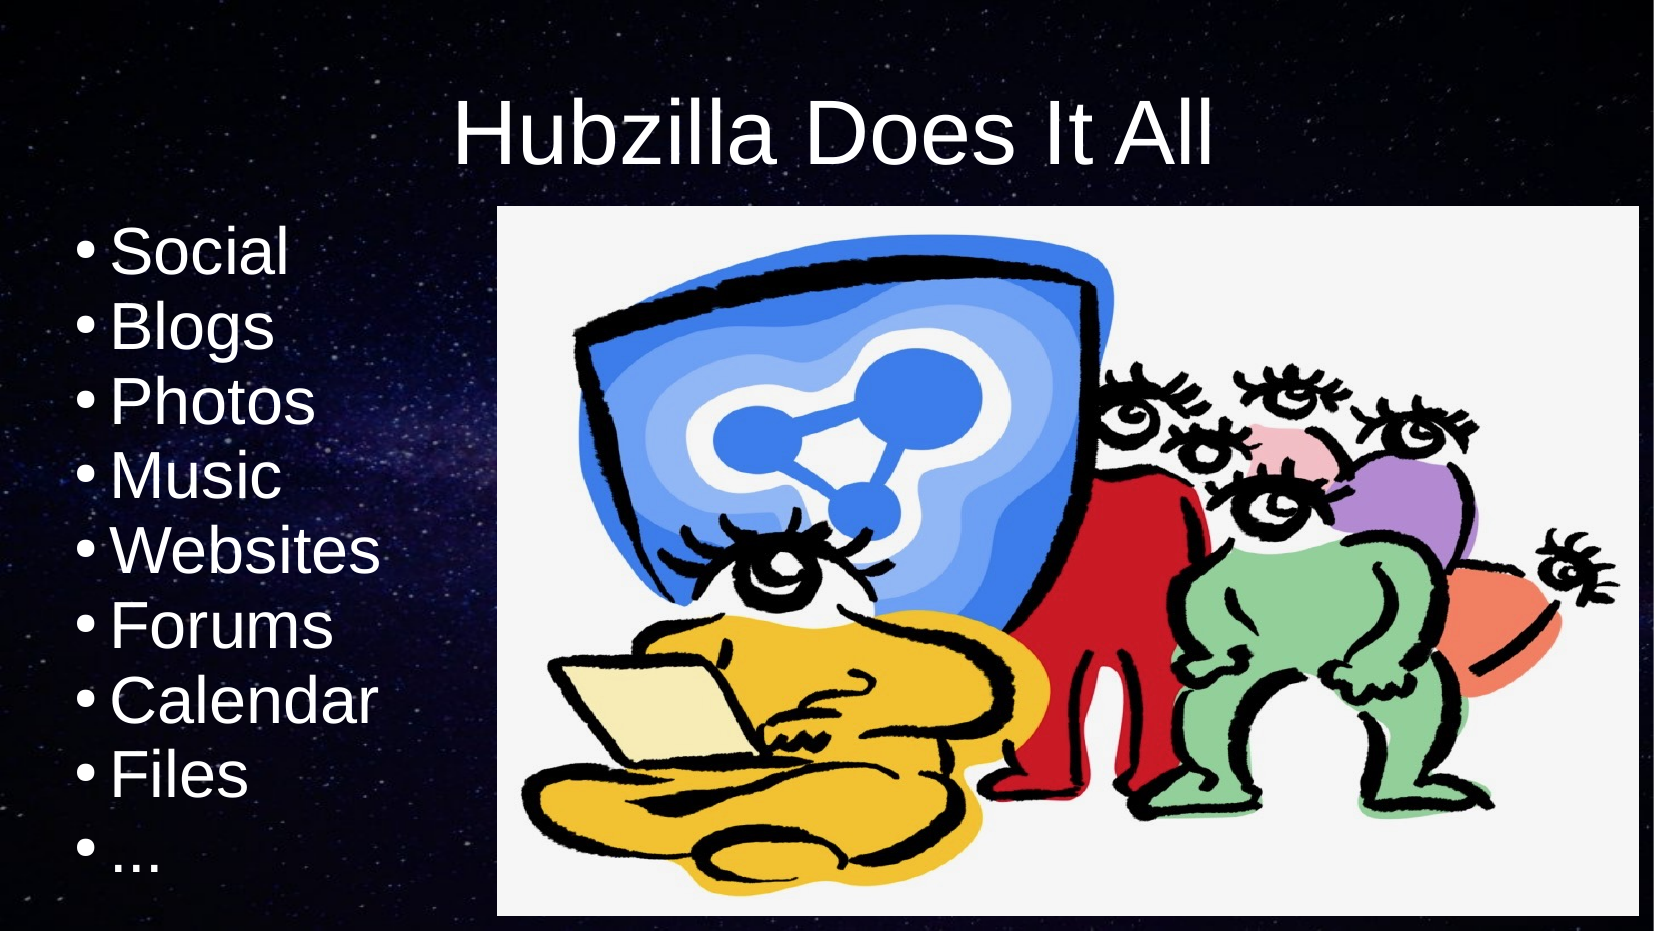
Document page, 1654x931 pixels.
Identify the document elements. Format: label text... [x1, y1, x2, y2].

text_box Social Blogs Photos Music Websites Forums Calendar Files ... [59, 206, 473, 916]
title Hubzilla Does It All [90, 55, 1579, 211]
picture [0, 0, 1654, 931]
